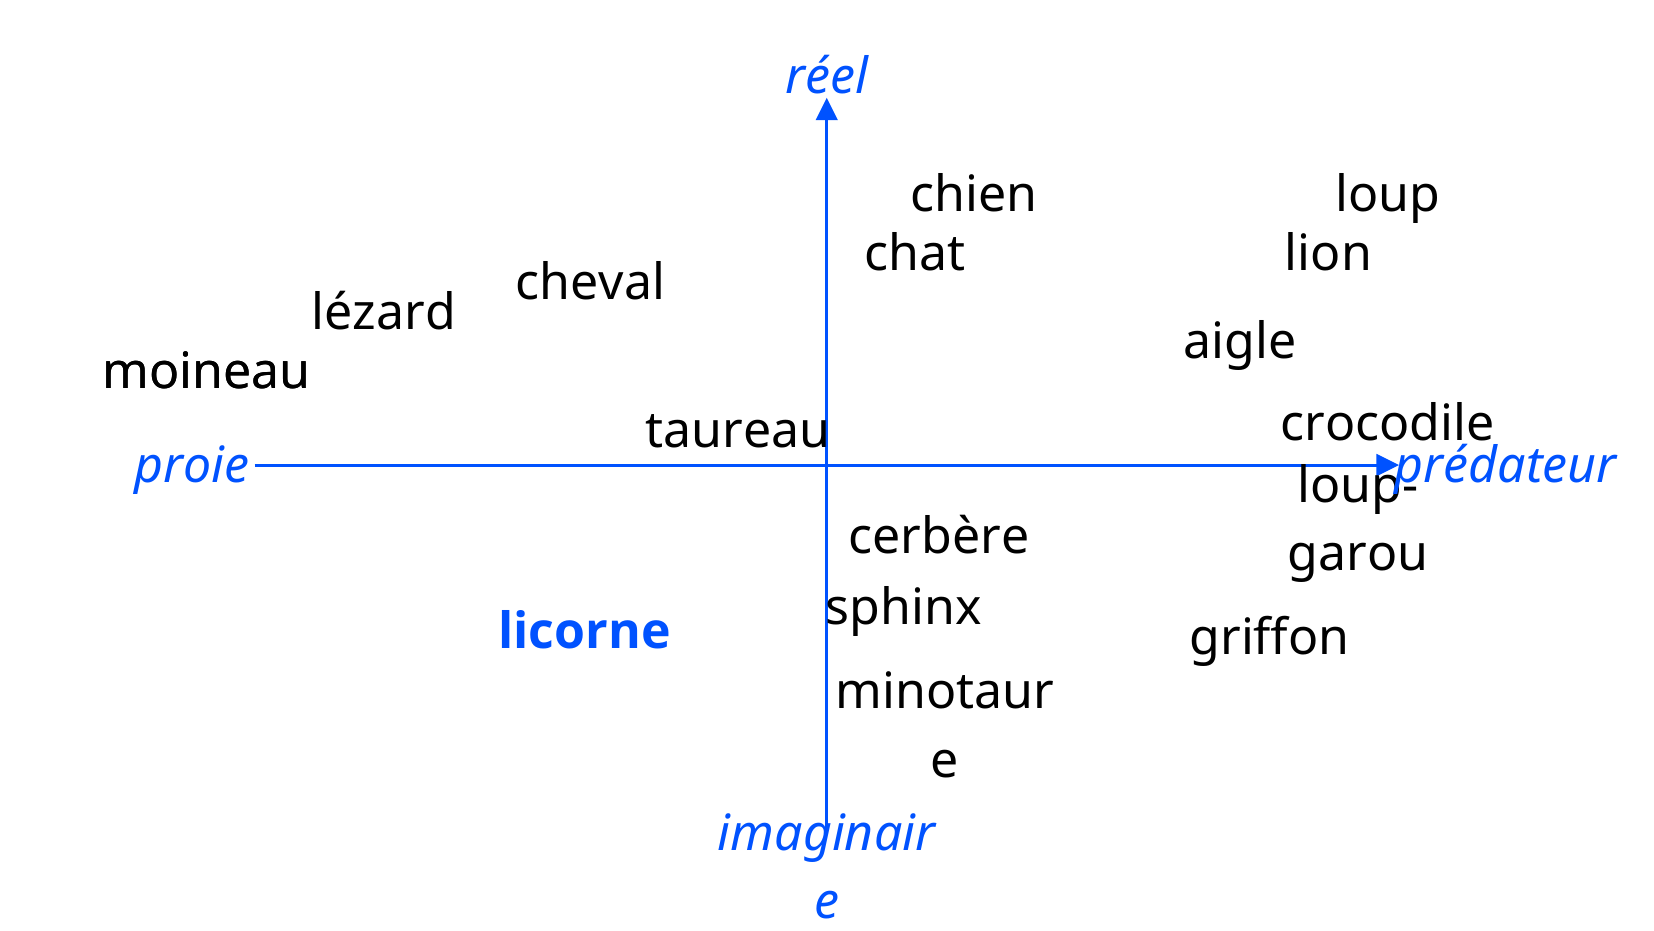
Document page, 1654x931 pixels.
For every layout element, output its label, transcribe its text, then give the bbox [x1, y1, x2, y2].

text_box lézard [265, 265, 502, 355]
text_box loup-garou [1240, 472, 1477, 562]
text_box cerbère [820, 490, 1058, 579]
text_box lion [1210, 206, 1447, 296]
text_box aigle [1122, 295, 1359, 384]
text_box proie [88, 419, 296, 508]
text_box sphinx [785, 561, 1022, 650]
text_box licorne [496, 584, 674, 674]
text_box cheval [472, 236, 709, 325]
text_box crocodile [1269, 376, 1506, 466]
text_box imaginaire [708, 820, 945, 910]
text_box taureau [620, 383, 857, 473]
text_box prédateur [1387, 419, 1625, 508]
text_box griffon [1151, 590, 1388, 680]
text_box réel [708, 29, 945, 119]
text_box minotaure [826, 679, 1063, 768]
text_box moineau [88, 324, 325, 414]
text_box chat [797, 206, 1034, 296]
text_box loup [1269, 147, 1506, 237]
text_box chien [856, 147, 1093, 237]
